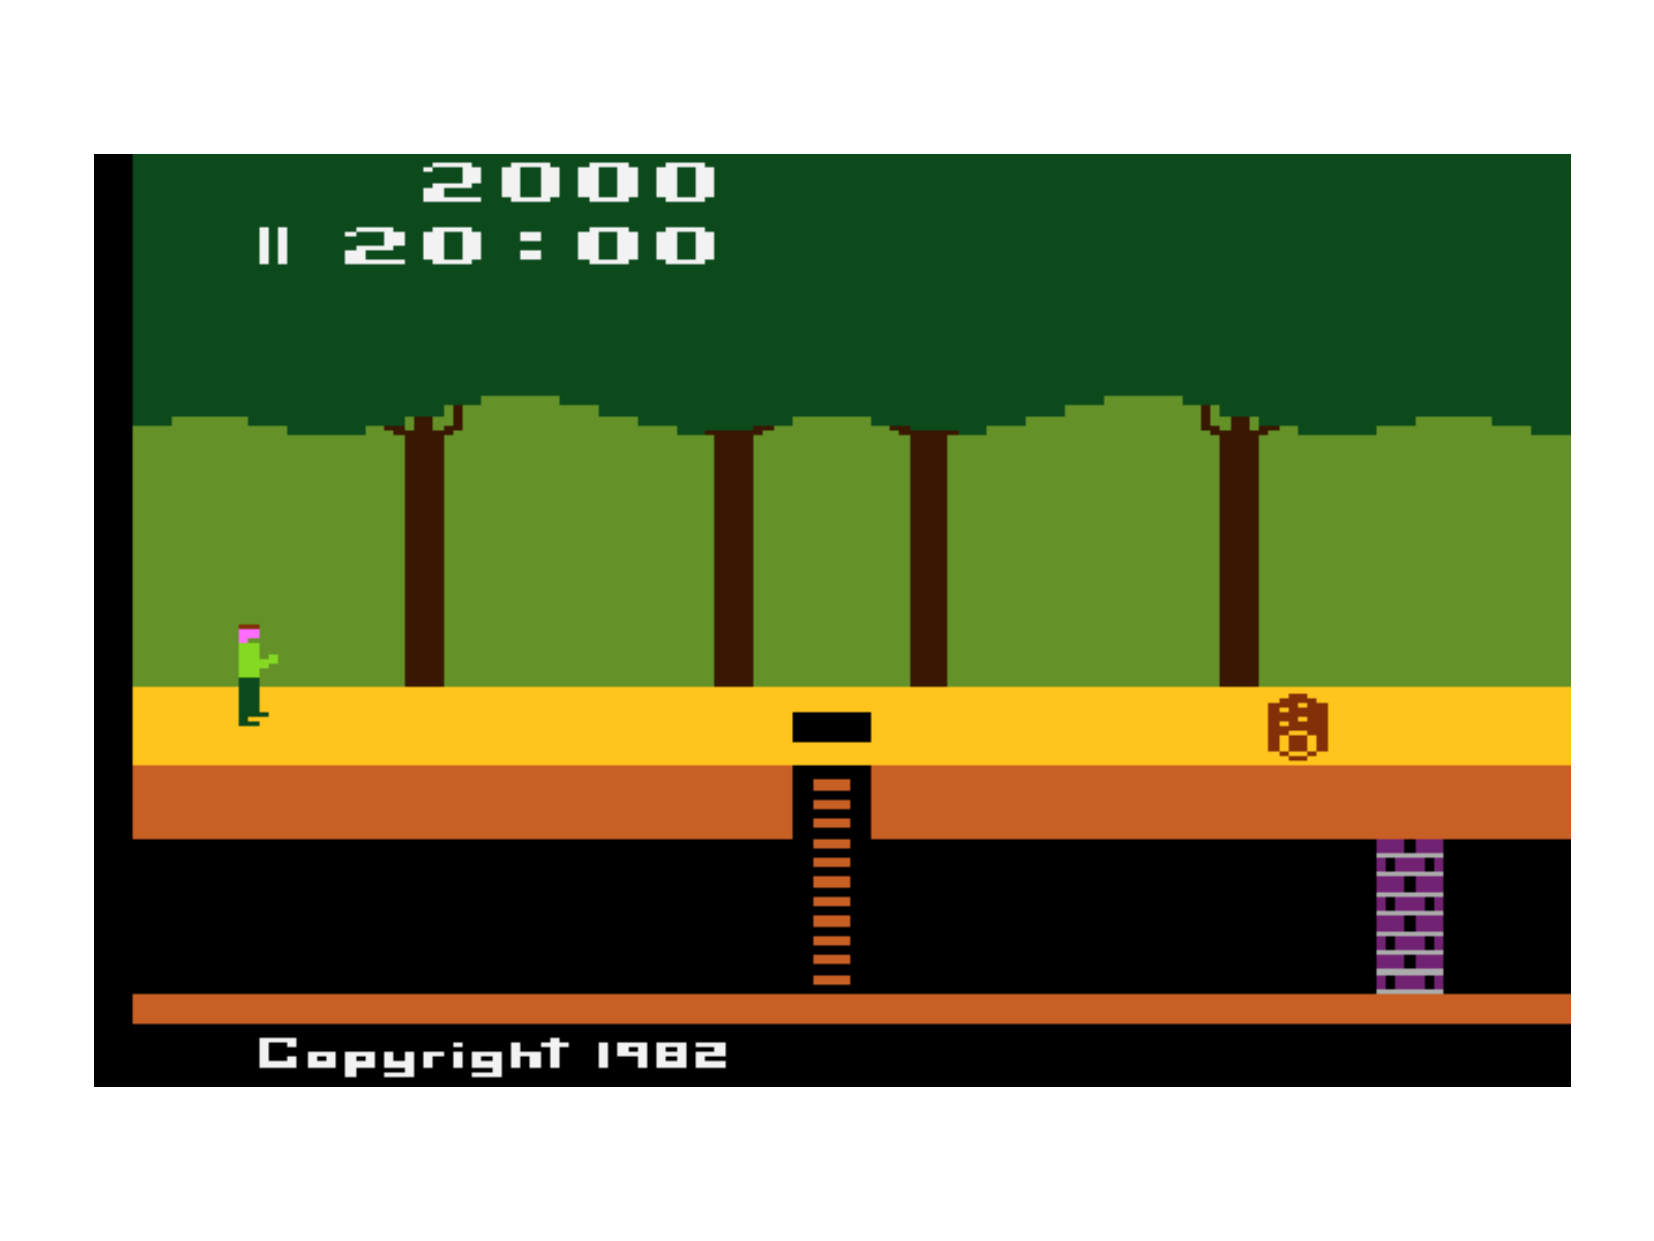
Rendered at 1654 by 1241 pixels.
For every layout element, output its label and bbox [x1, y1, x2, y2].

picture [94, 154, 1571, 1087]
